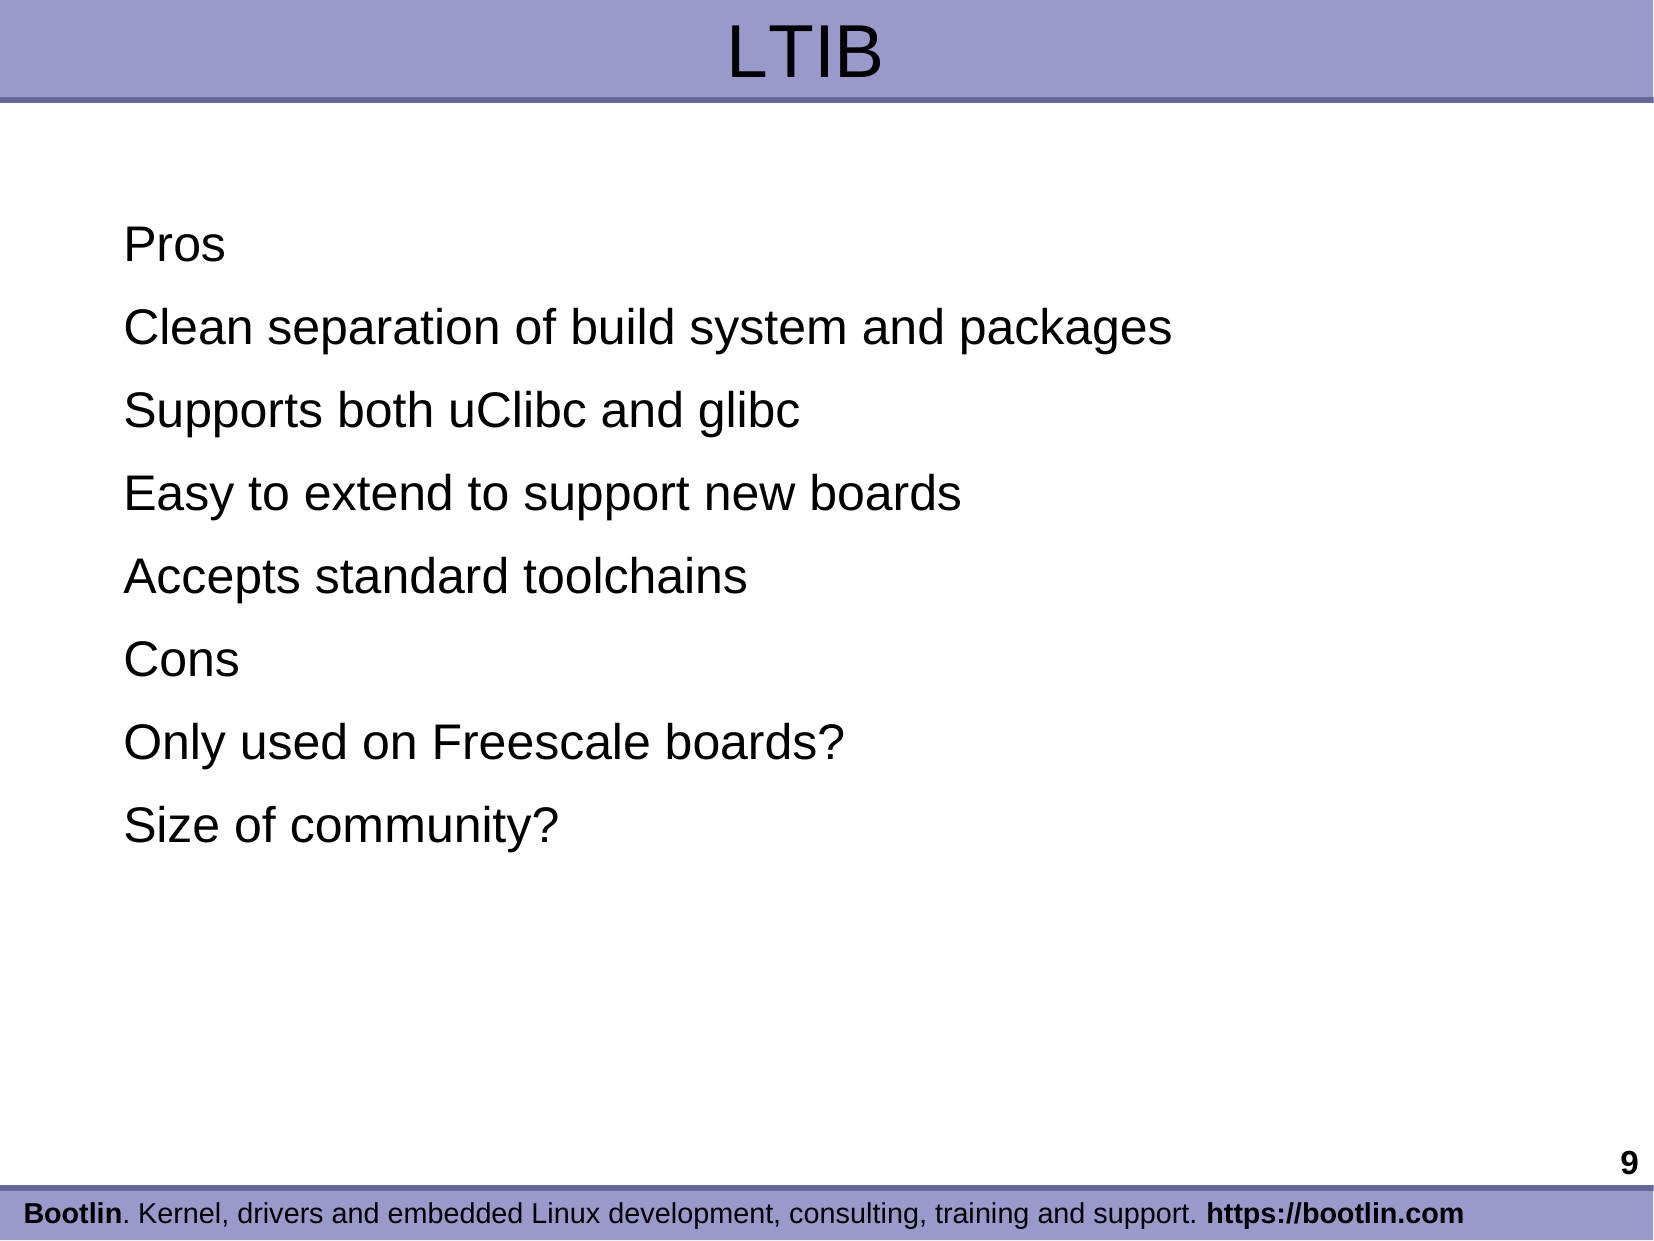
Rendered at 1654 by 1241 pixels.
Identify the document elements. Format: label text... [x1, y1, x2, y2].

list Pros Clean separation of build system and packages Supports both uClibc and glibc Easy to extend to support new boards Accepts standard toolchains Cons Only used on Freescale boards? Size of community? [105, 216, 1518, 1066]
title LTIB [60, 5, 1551, 97]
